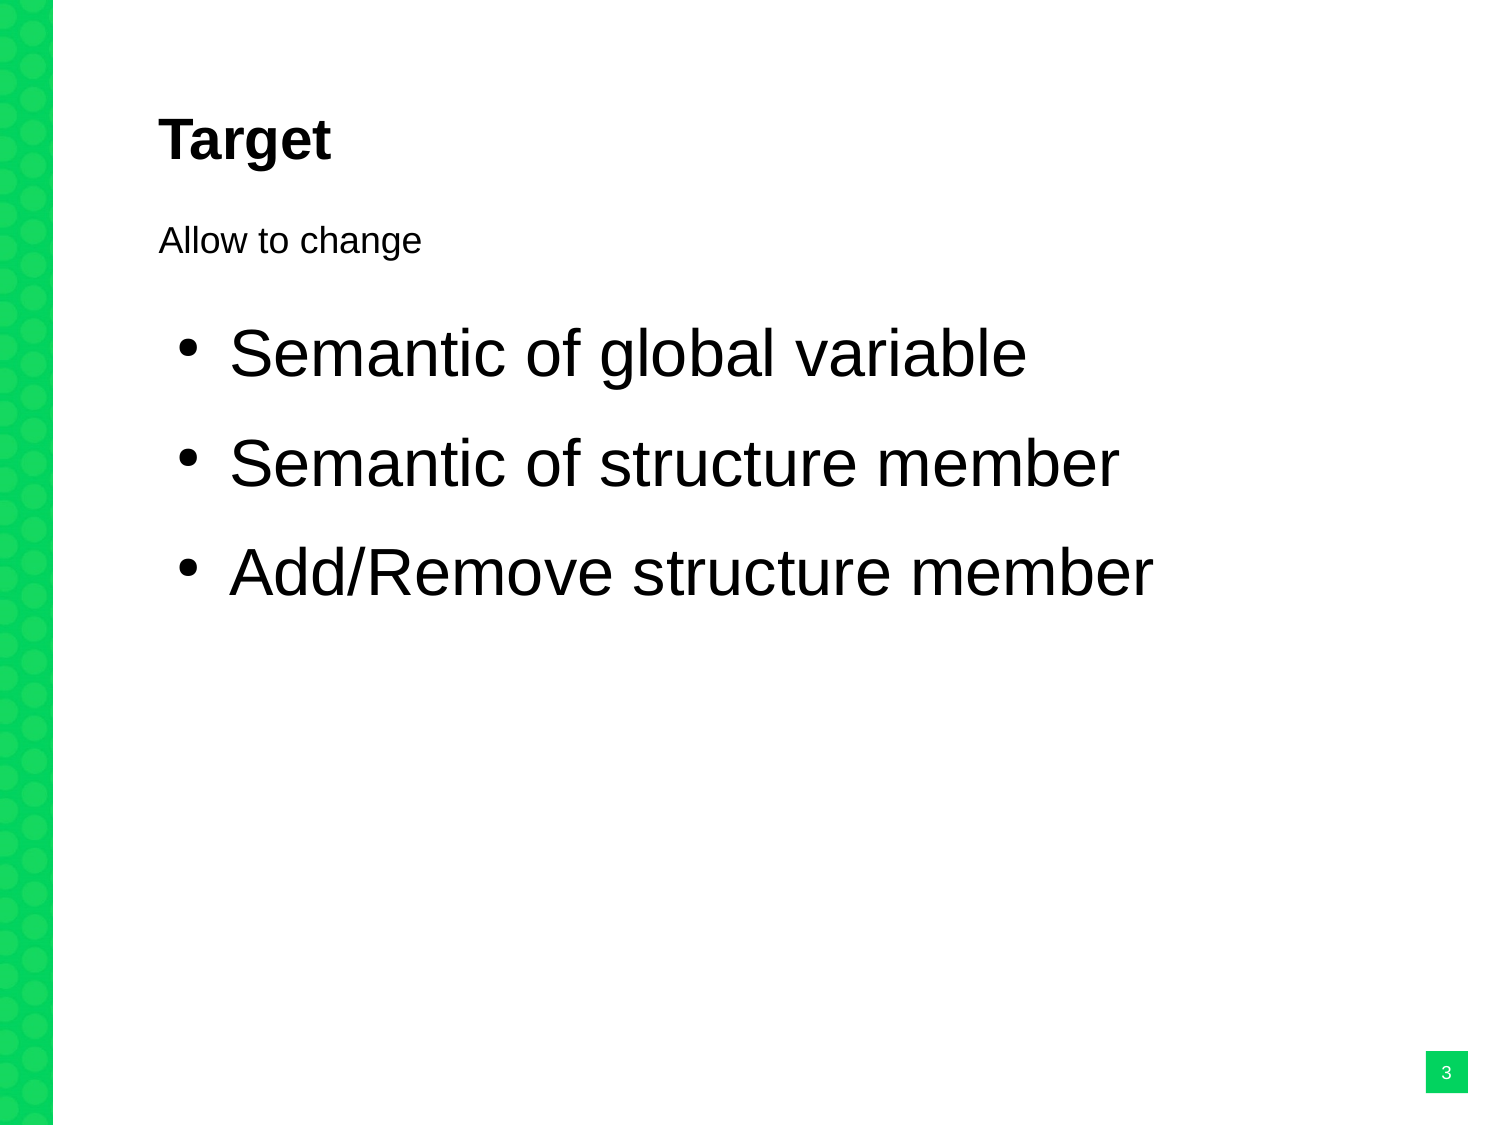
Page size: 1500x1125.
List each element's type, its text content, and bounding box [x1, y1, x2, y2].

picture [0, 0, 53, 1125]
title Target [143, 94, 1397, 180]
list Semantic of global variable Semantic of structure member Add/Remove structure member [143, 302, 1397, 1021]
text_box <number> [1425, 1051, 1468, 1094]
list Allow to change [143, 202, 1397, 274]
